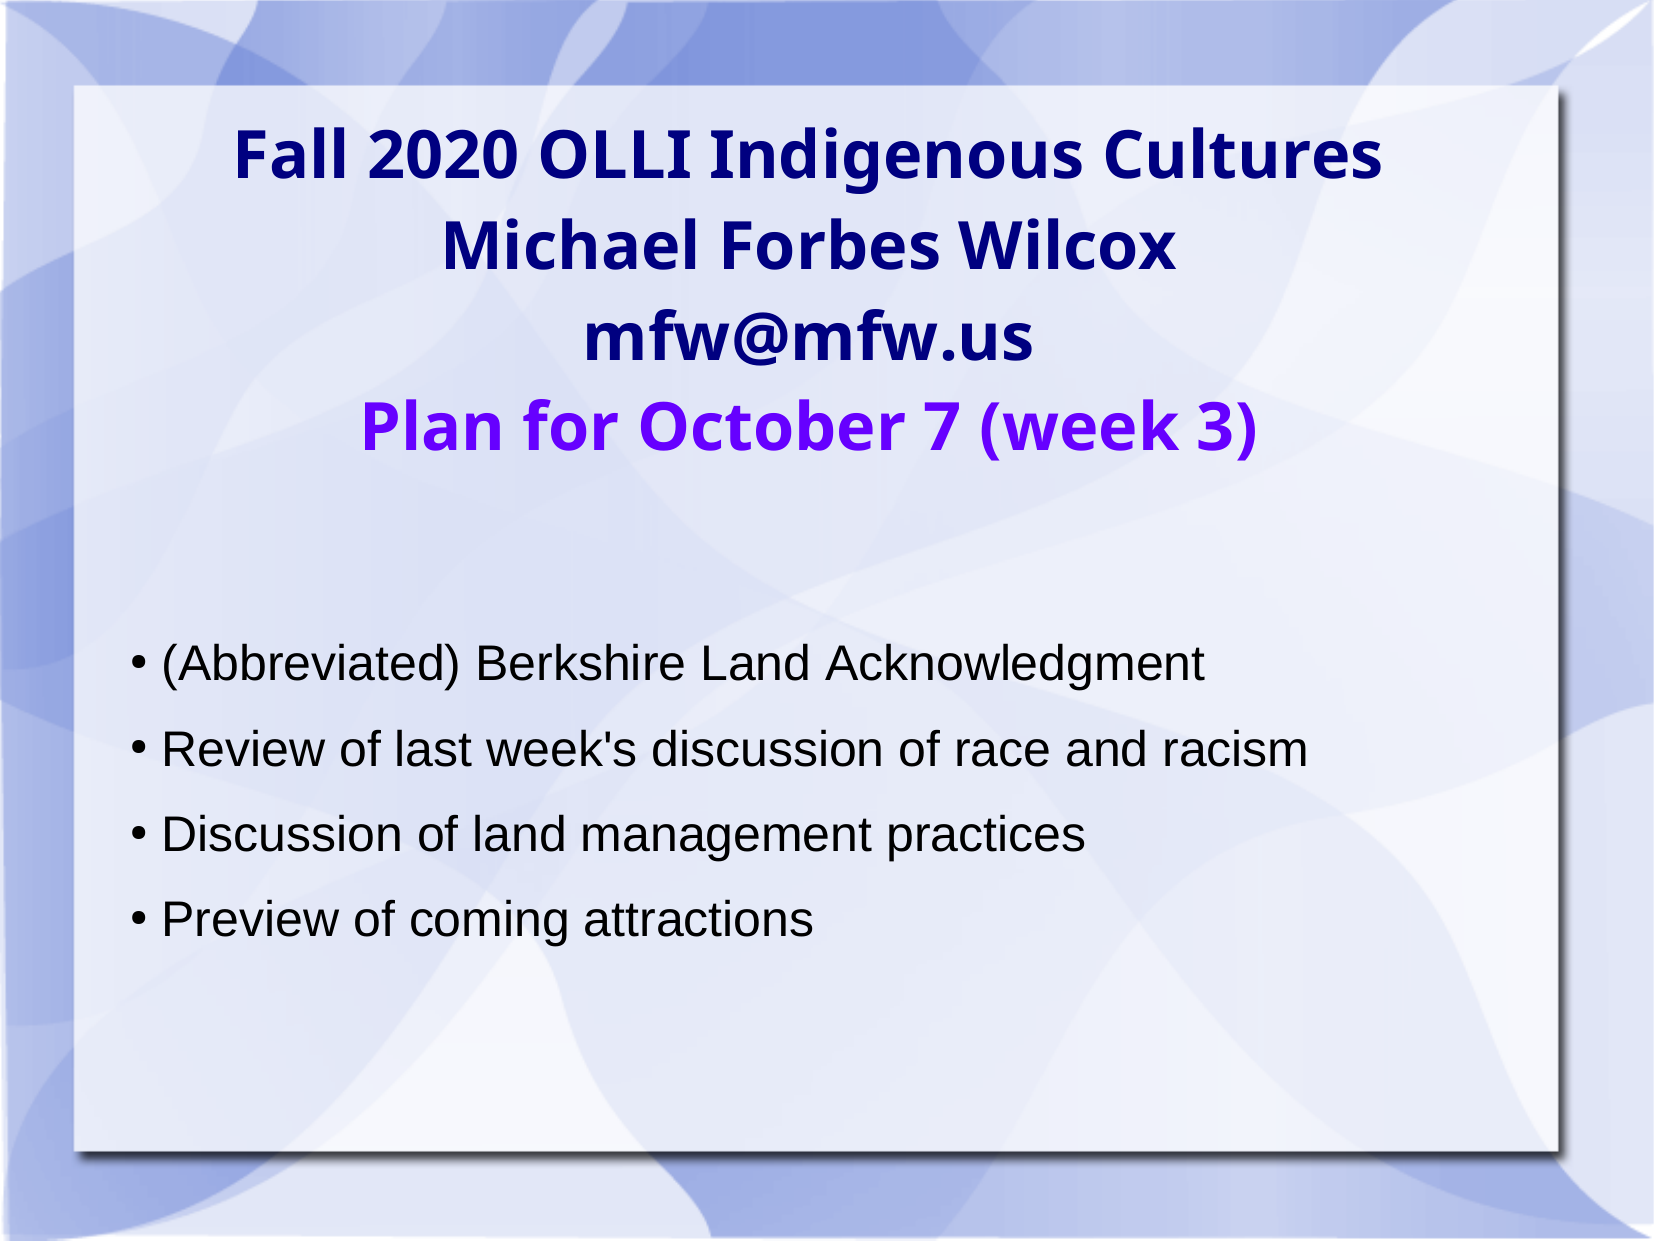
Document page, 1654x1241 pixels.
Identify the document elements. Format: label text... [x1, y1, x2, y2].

subtitle (Abbreviated) Berkshire Land Acknowledgment Review of last week's discussion of race and racism Discussion of land management practices Preview of coming attractions [129, 466, 1489, 1117]
title Fall 2020 OLLI Indigenous Cultures Michael Forbes Wilcox mfw@mfw.us Plan for October 7 (week 3) [82, 86, 1536, 492]
picture [0, 0, 1654, 1241]
